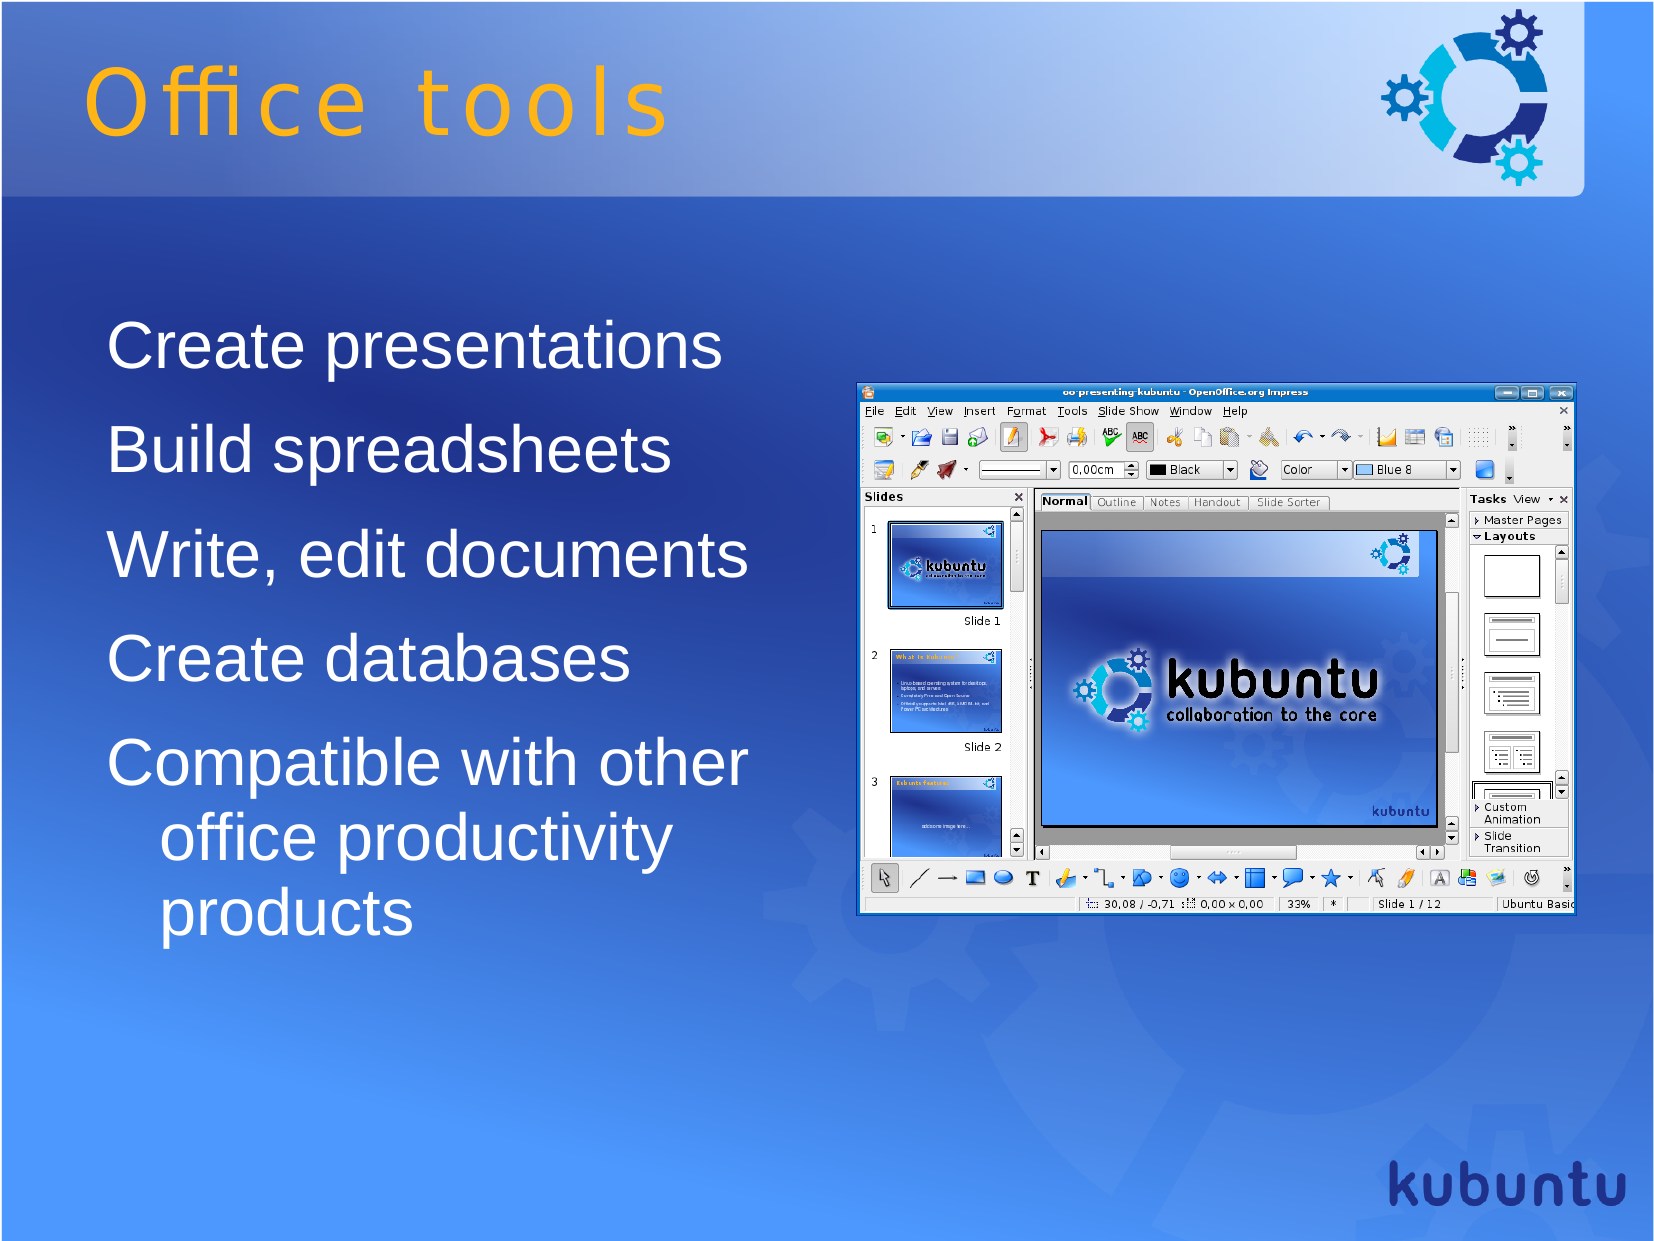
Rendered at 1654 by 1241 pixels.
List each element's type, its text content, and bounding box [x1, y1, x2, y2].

picture [0, 0, 1654, 1241]
title Office tools [82, 0, 1654, 208]
list Create presentations Build spreadsheets Write, edit documents Create databases Compatible with other office productivity products [88, 308, 827, 1093]
